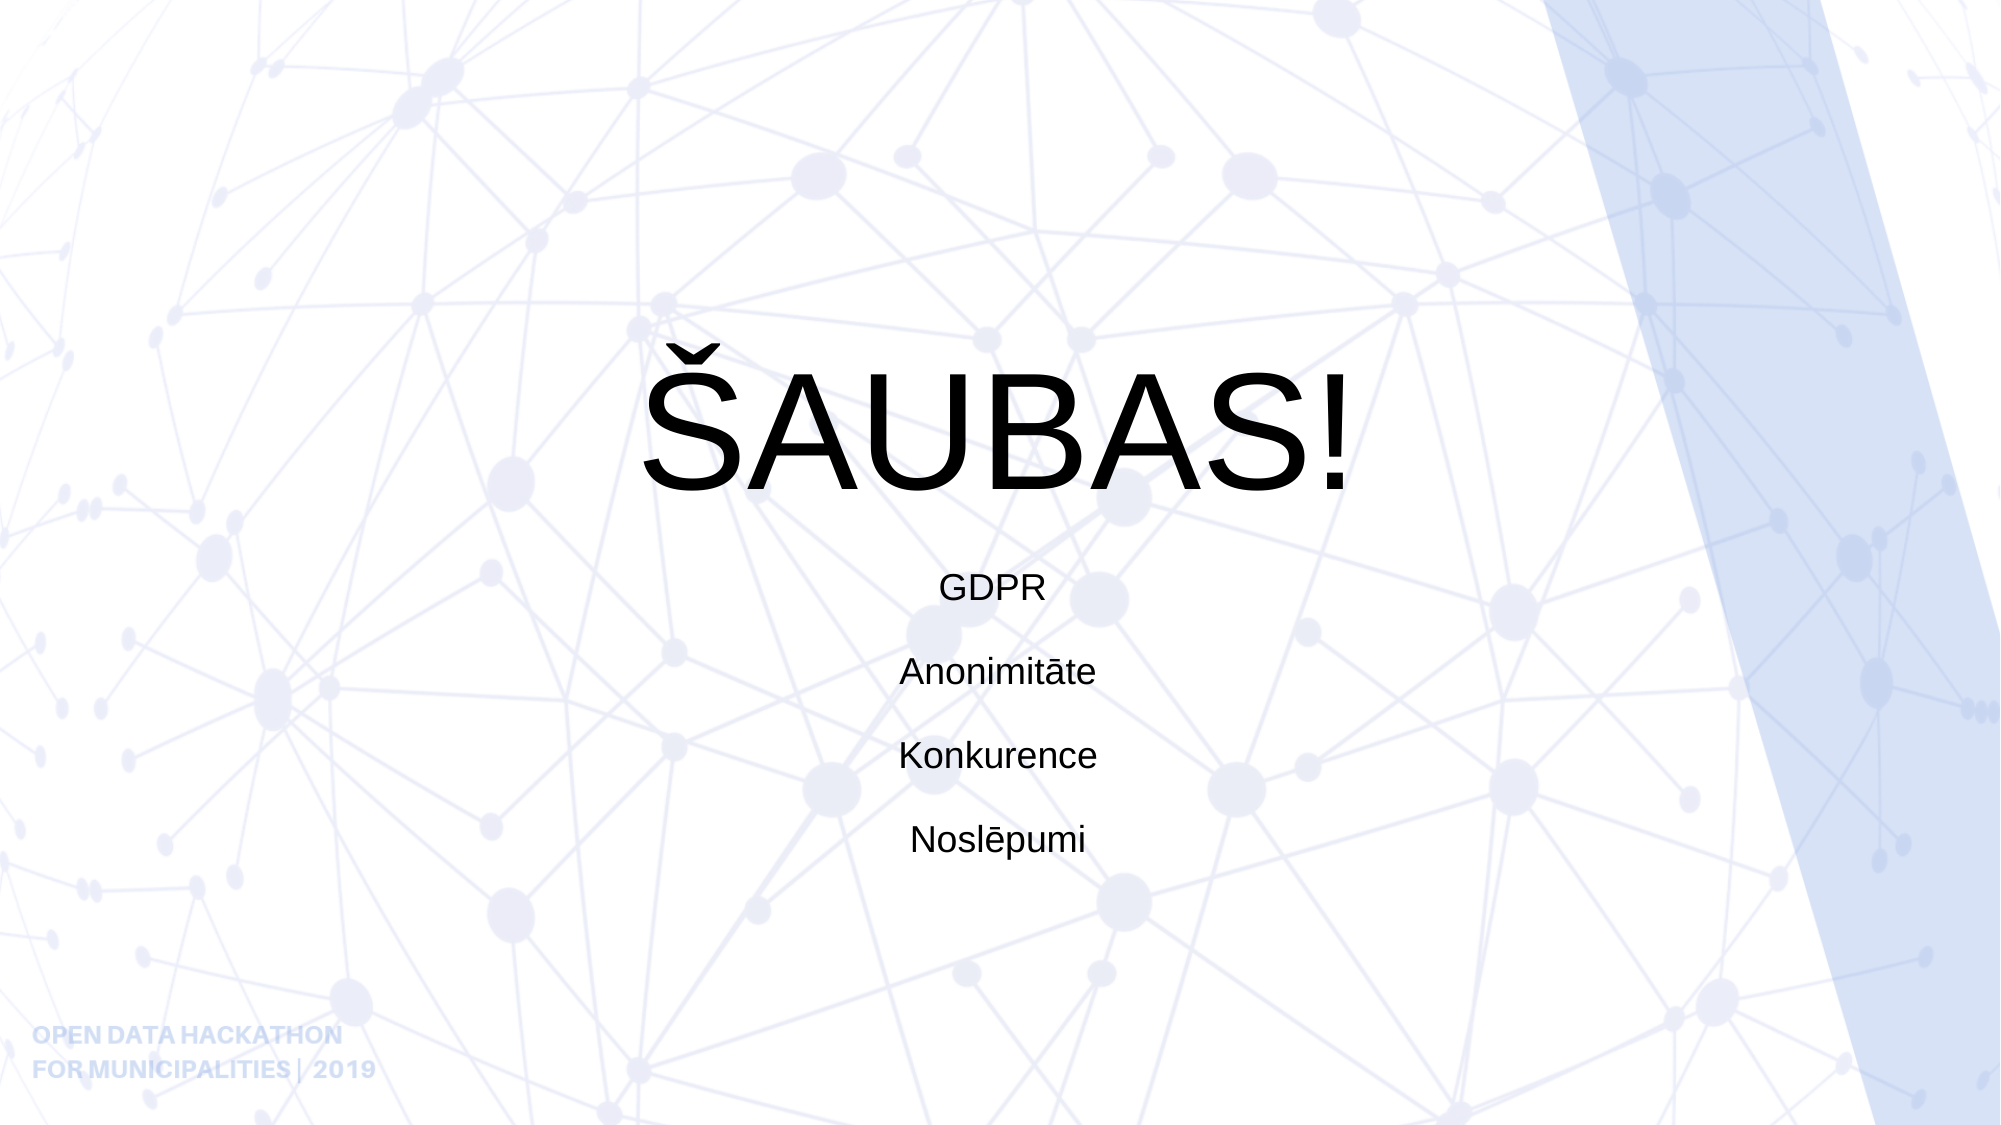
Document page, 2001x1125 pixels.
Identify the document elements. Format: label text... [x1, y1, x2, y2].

text_box ŠAUBAS! GDPR Anonimitāte Konkurence Noslēpumi [259, 330, 1737, 868]
picture [0, 0, 2001, 1125]
